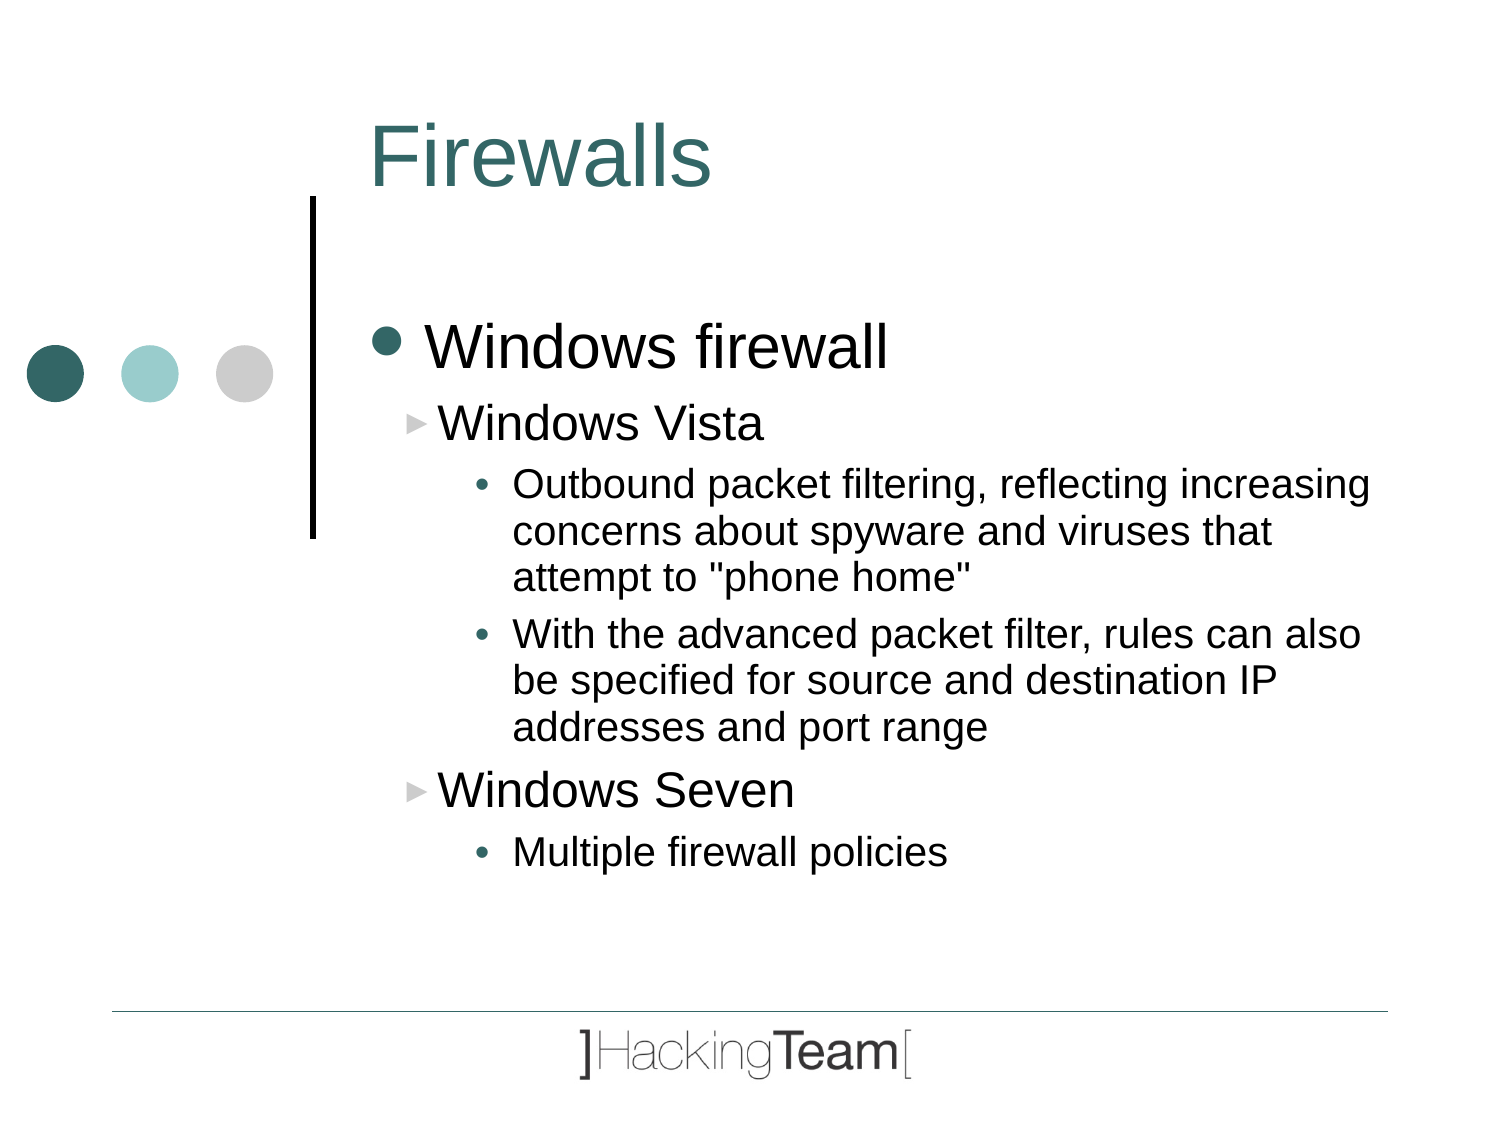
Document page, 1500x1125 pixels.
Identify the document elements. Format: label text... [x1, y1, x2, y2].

picture [574, 1041, 916, 1084]
list Windows firewall Windows Vista Outbound packet filtering, reflecting increasing concerns about spyware and viruses that attempt to "phone home" With the advanced packet filter, rules can also be specified for source and destination IP addresses and port range Windows Seven Multiple firewall policies [249, 312, 1401, 1041]
title Firewalls [249, 38, 1401, 275]
